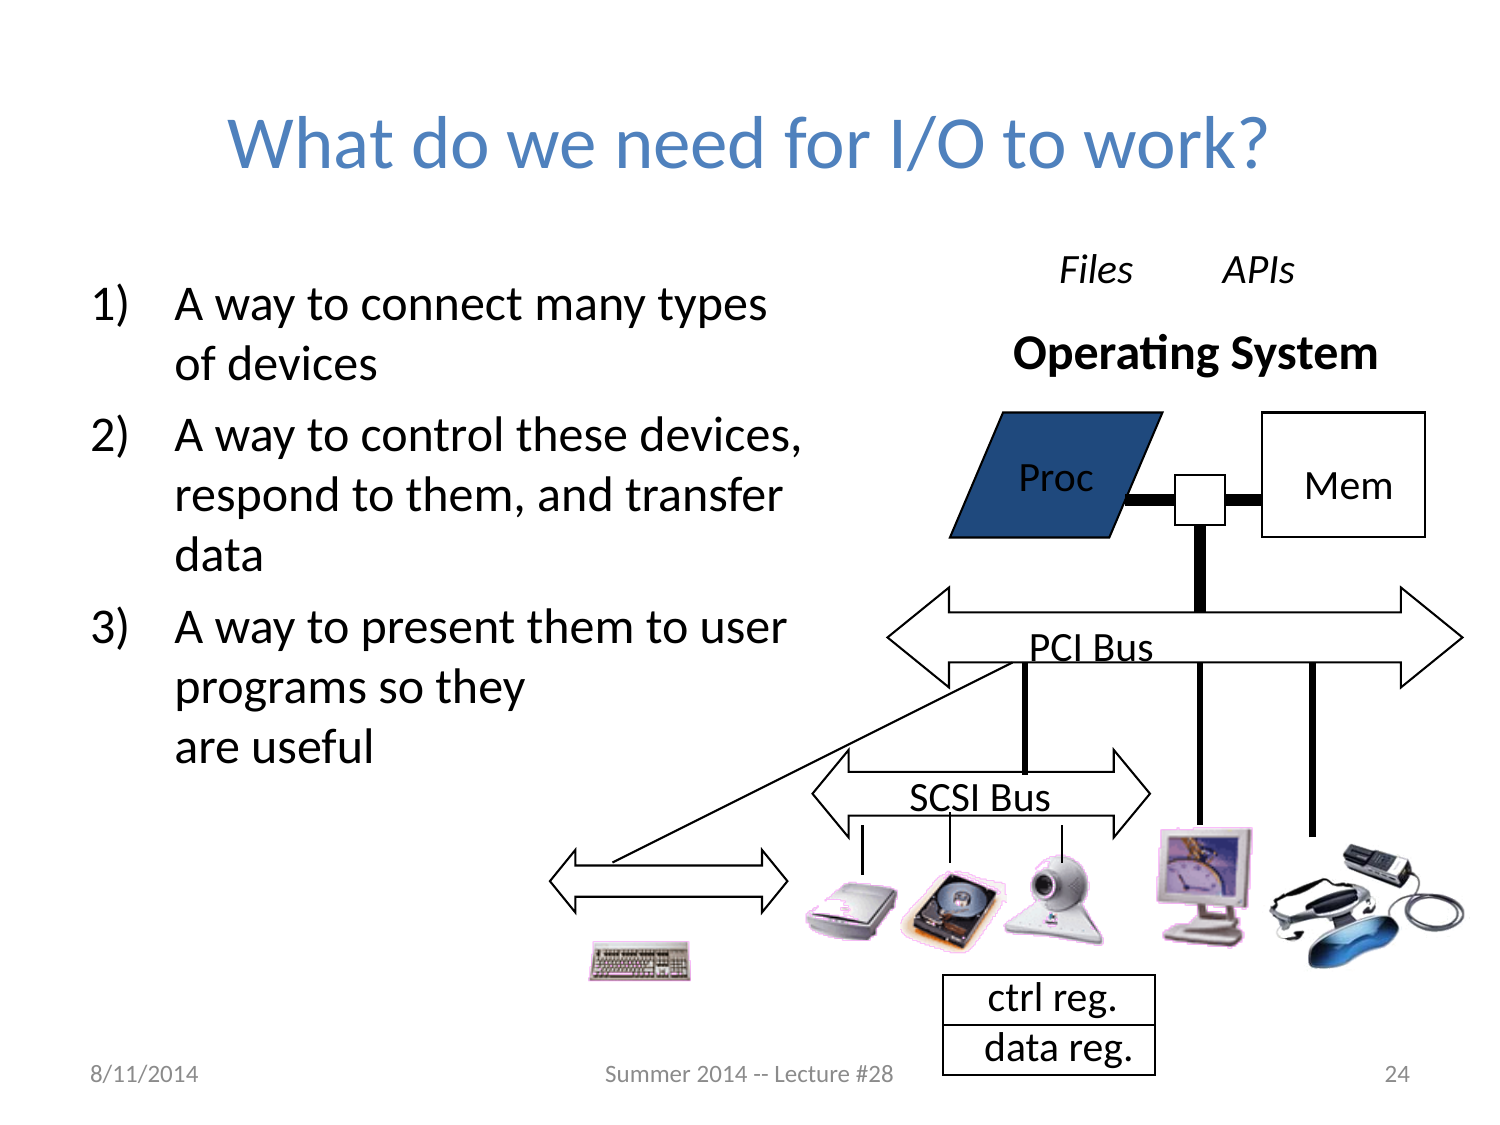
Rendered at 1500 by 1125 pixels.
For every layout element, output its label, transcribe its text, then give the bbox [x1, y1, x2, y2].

picture [1137, 824, 1471, 981]
list A way to connect many types of devices A way to control these devices, respond to them, and transfer data A way to present them to user programs so they are useful [75, 262, 825, 1073]
slide_number <number> [1074, 1042, 1425, 1103]
picture [587, 912, 694, 1011]
text_box APIs [1207, 234, 1311, 300]
text_box PCI Bus [1014, 612, 1169, 678]
text_box SCSI Bus [894, 762, 1067, 828]
footer Summer 2014 -- Lecture #28 [512, 1042, 988, 1103]
text_box ctrl reg. [972, 962, 1133, 1012]
text_box Operating System [998, 312, 1395, 388]
title What do we need for I/O to work? [75, 45, 1425, 233]
text_box Mem [1289, 450, 1409, 515]
picture [800, 849, 1107, 961]
text_box Proc [949, 412, 1163, 538]
slide_number 8/11/2014 [75, 1042, 425, 1103]
text_box Files [1044, 234, 1149, 300]
text_box data reg. [969, 1012, 1149, 1078]
list A way to connect many types of devices A way to control these devices, respond to them, and transfer data A way to present them to user programs so they are useful [552, 855, 785, 907]
